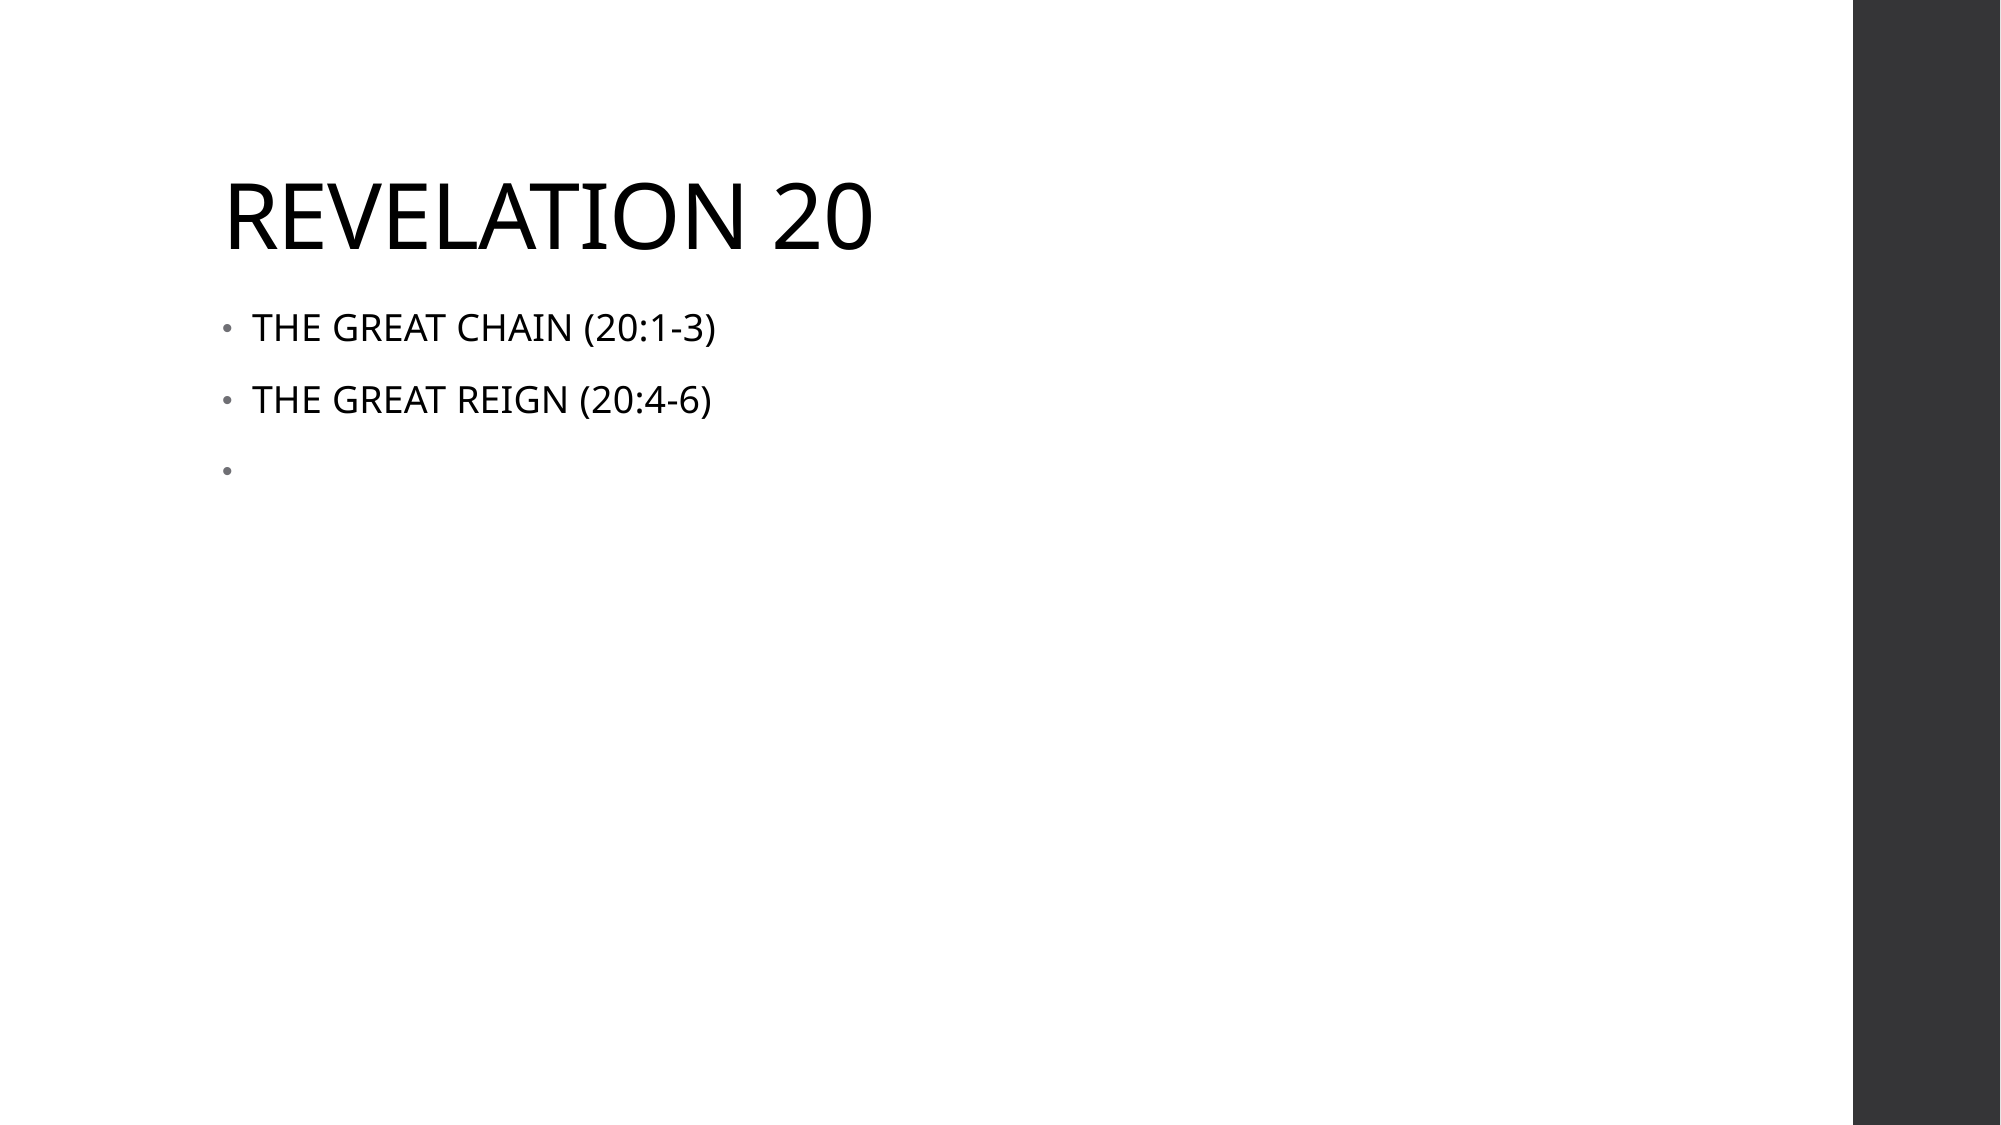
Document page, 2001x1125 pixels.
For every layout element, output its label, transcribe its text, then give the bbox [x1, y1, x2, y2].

title REVELATION 20 [206, 60, 1797, 278]
list THE GREAT CHAIN (20:1-3) THE GREAT REIGN (20:4-6) [206, 299, 1617, 1014]
